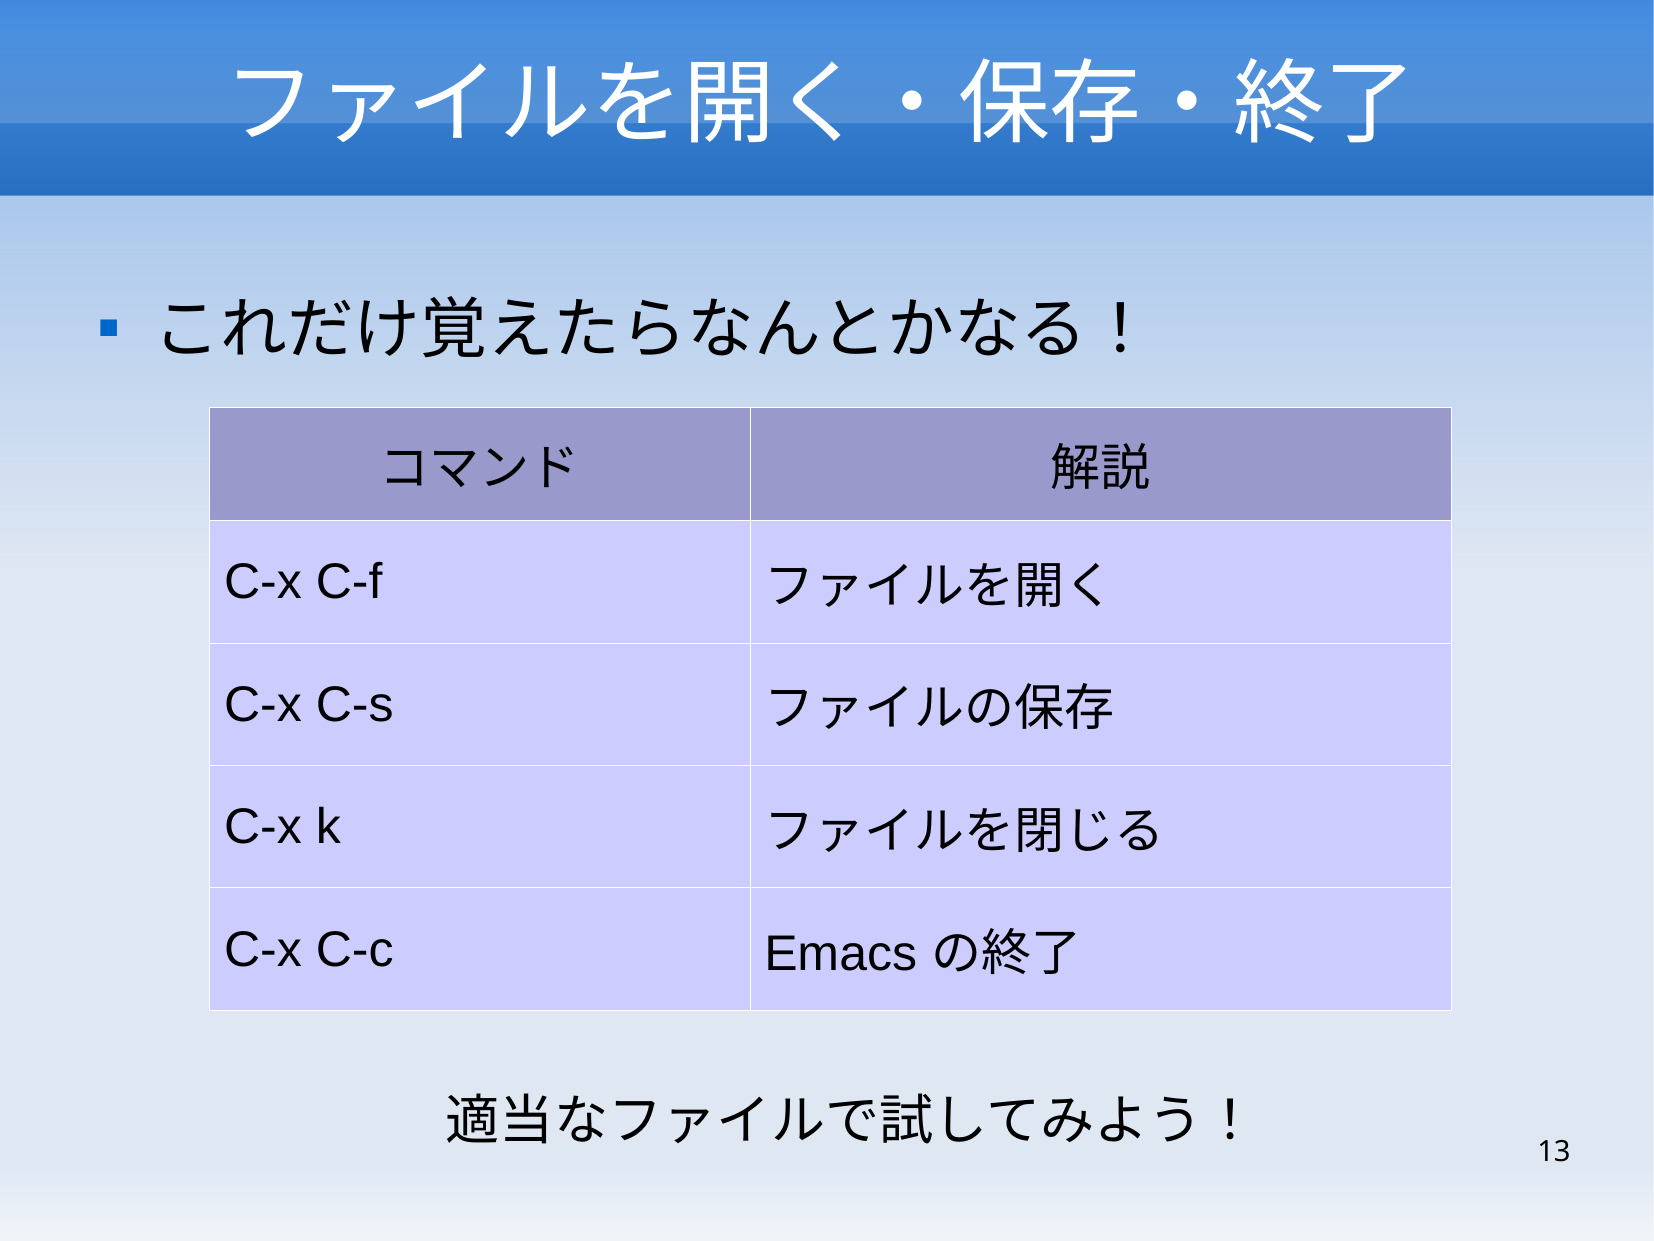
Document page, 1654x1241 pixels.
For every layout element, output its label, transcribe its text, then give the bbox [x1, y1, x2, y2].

list これだけ覚えたらなんとかなる！ [82, 290, 1571, 473]
text_box 適当なファイルで試してみよう！ [431, 1068, 1276, 1138]
table_cell C-x C-f [210, 521, 750, 643]
picture [0, 0, 1654, 1241]
table_cell C-x k [210, 766, 750, 887]
table_cell ファイルの保存 [751, 644, 1451, 765]
table_cell C-x C-s [210, 644, 750, 765]
table_header 解説 [751, 408, 1451, 520]
title ファイルを開く・保存・終了 [76, 0, 1565, 208]
table_cell ファイルを閉じる [751, 766, 1451, 887]
table_cell ファイルを開く [751, 521, 1451, 643]
table_header コマンド [210, 408, 750, 520]
table_cell C-x C-c [210, 888, 750, 1010]
table_cell Emacs の終了 [751, 888, 1451, 1010]
